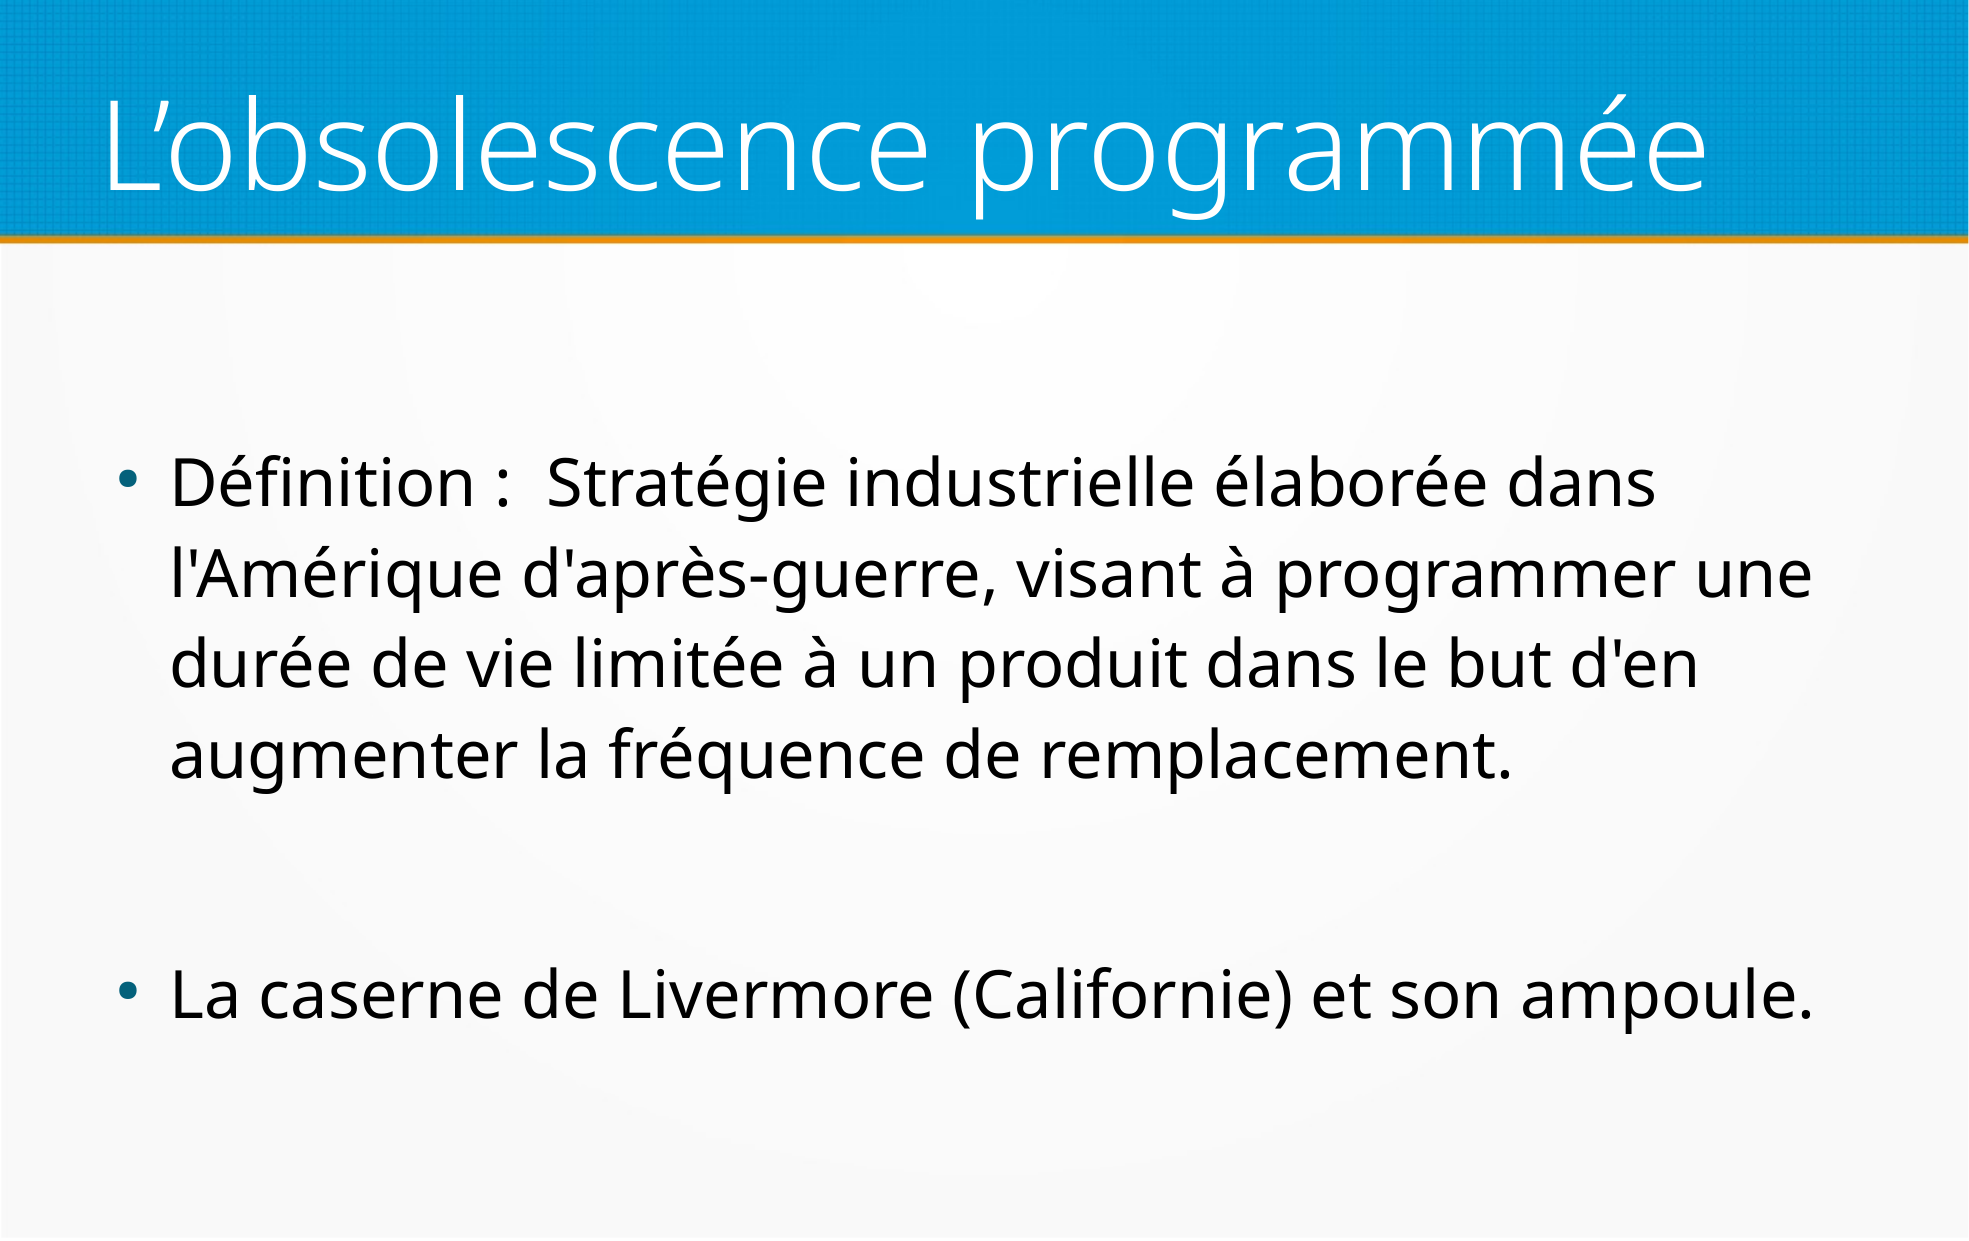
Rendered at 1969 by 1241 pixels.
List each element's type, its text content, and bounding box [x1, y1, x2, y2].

title L’obsolescence programmée [98, 19, 1870, 227]
picture [0, 233, 1969, 1241]
list Définition : Stratégie industrielle élaborée dans l'Amérique d'après-guerre, visant à programmer une durée de vie limitée à un produit dans le but d'en augmenter la fréquence de remplacement. La caserne de Livermore (Californie) et son ampoule. [98, 315, 1861, 1081]
